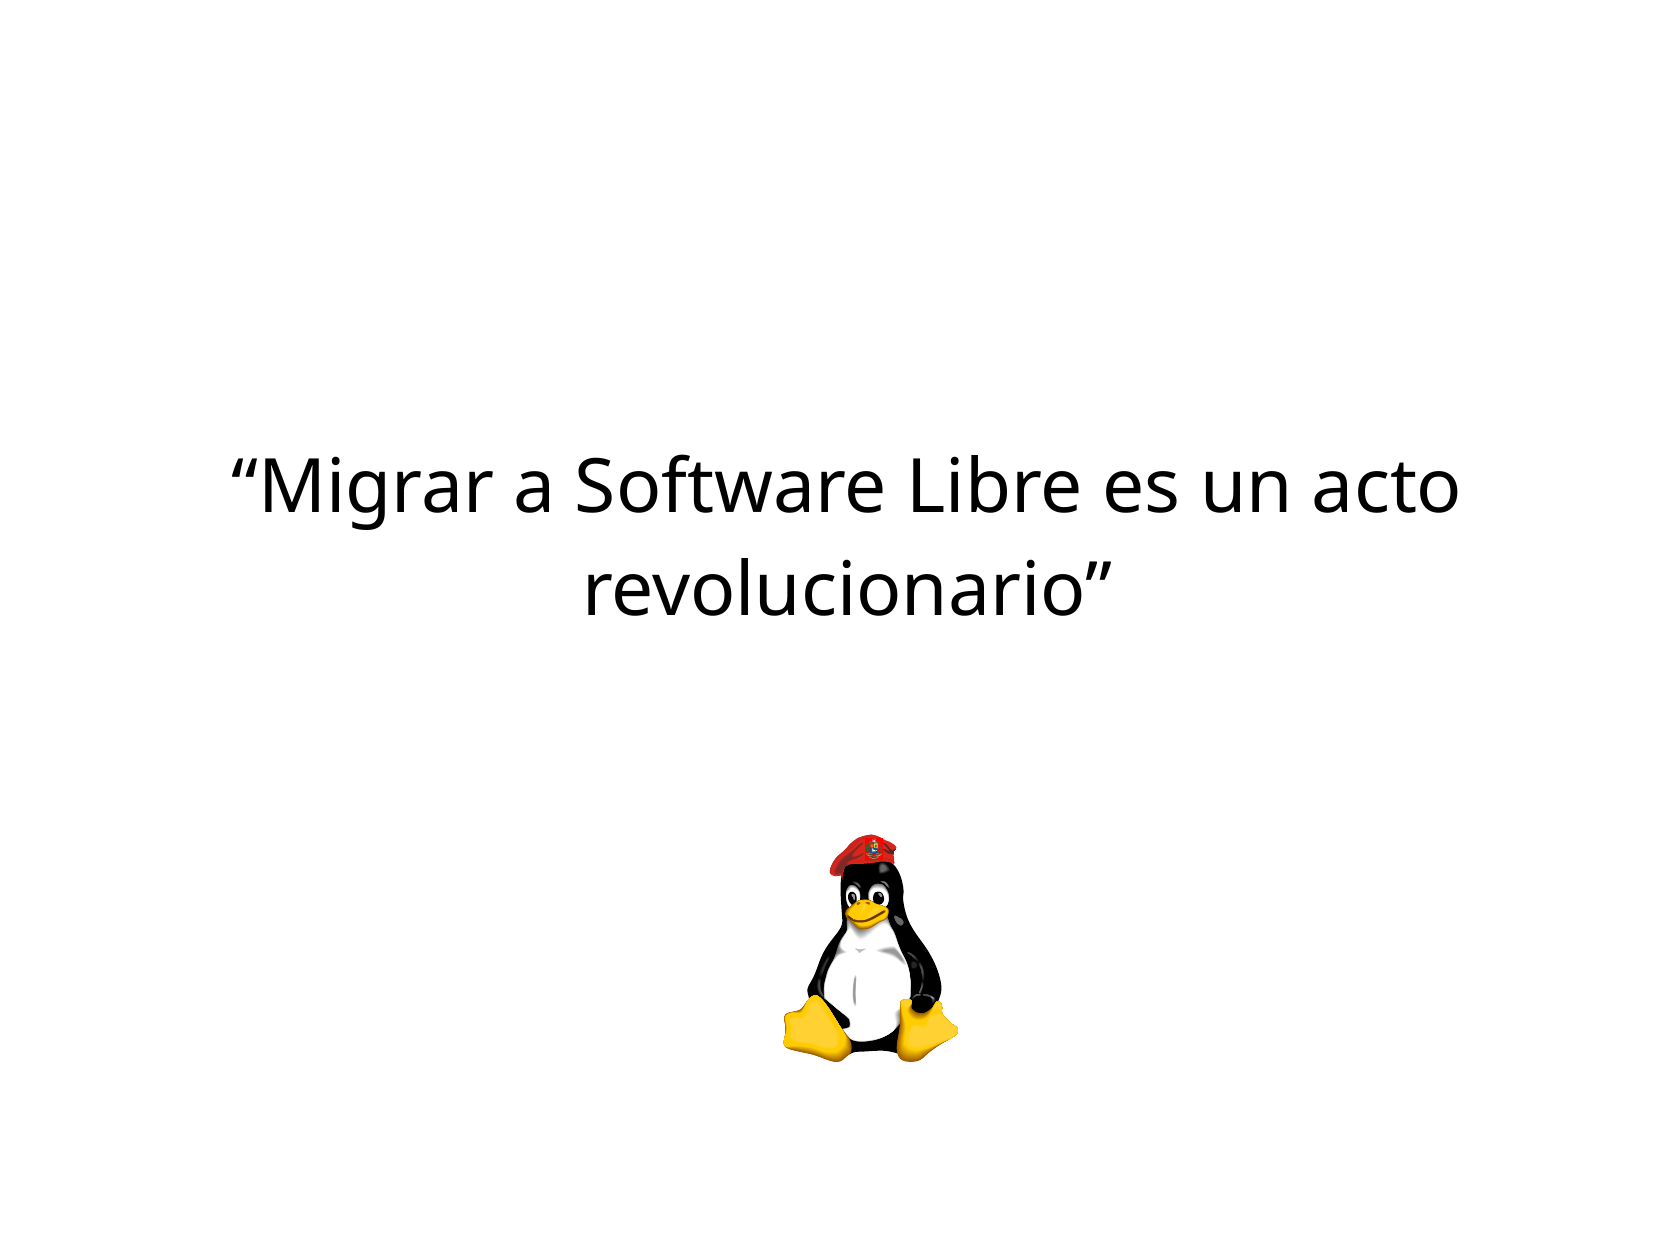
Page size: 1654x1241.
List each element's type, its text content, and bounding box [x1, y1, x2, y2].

text_box “Migrar a Software Libre es un acto revolucionario” [106, 425, 1588, 626]
picture [783, 834, 958, 1062]
